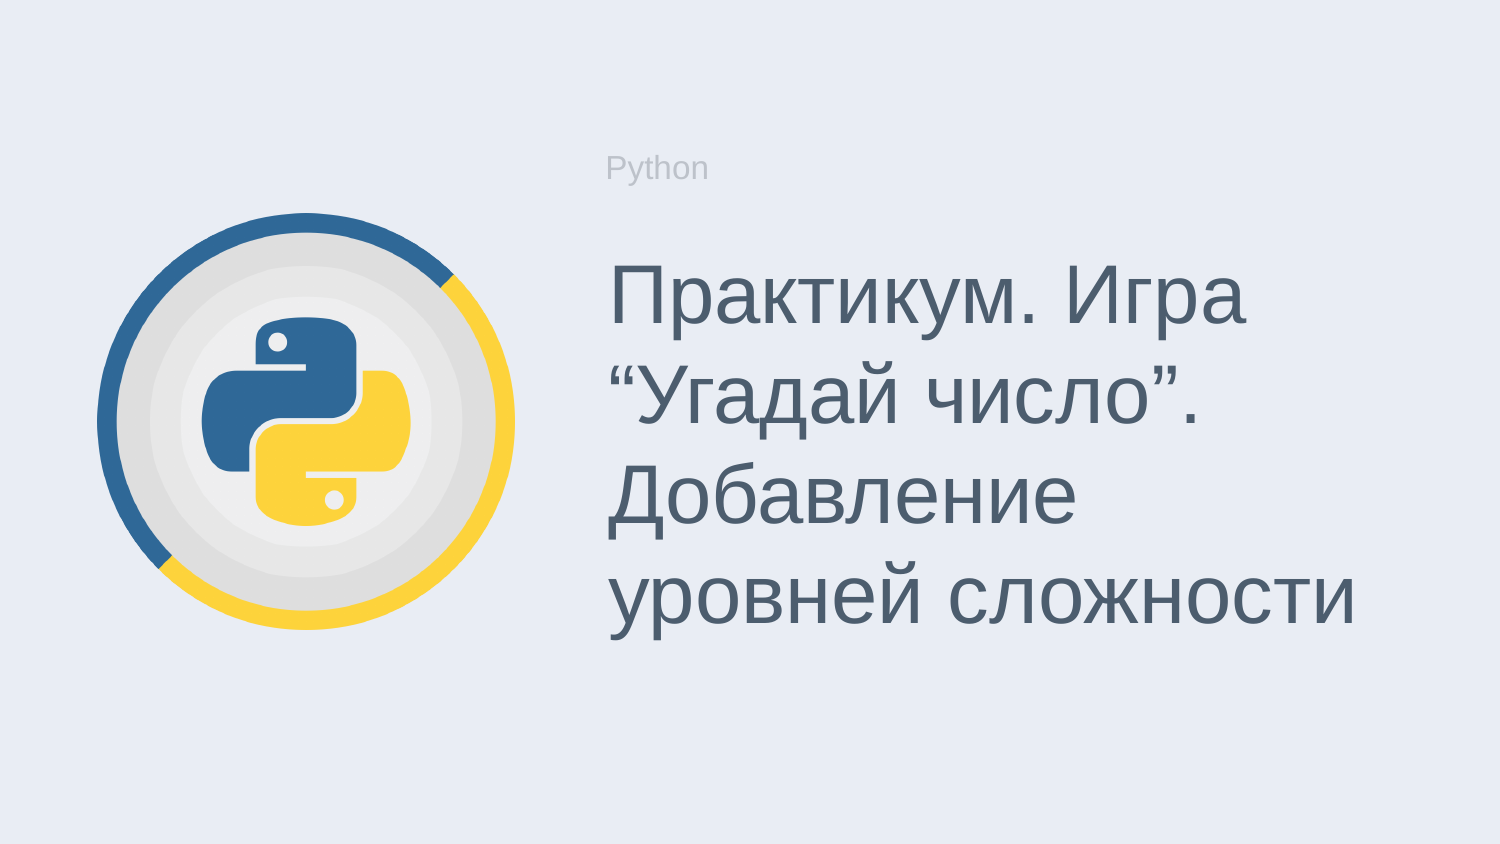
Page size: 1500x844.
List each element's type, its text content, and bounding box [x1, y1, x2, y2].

picture [97, 213, 515, 630]
text_box Практикум. Игра “Угадай число”. Добавление уровней сложности [603, 235, 1423, 630]
title Python [601, 141, 1182, 188]
